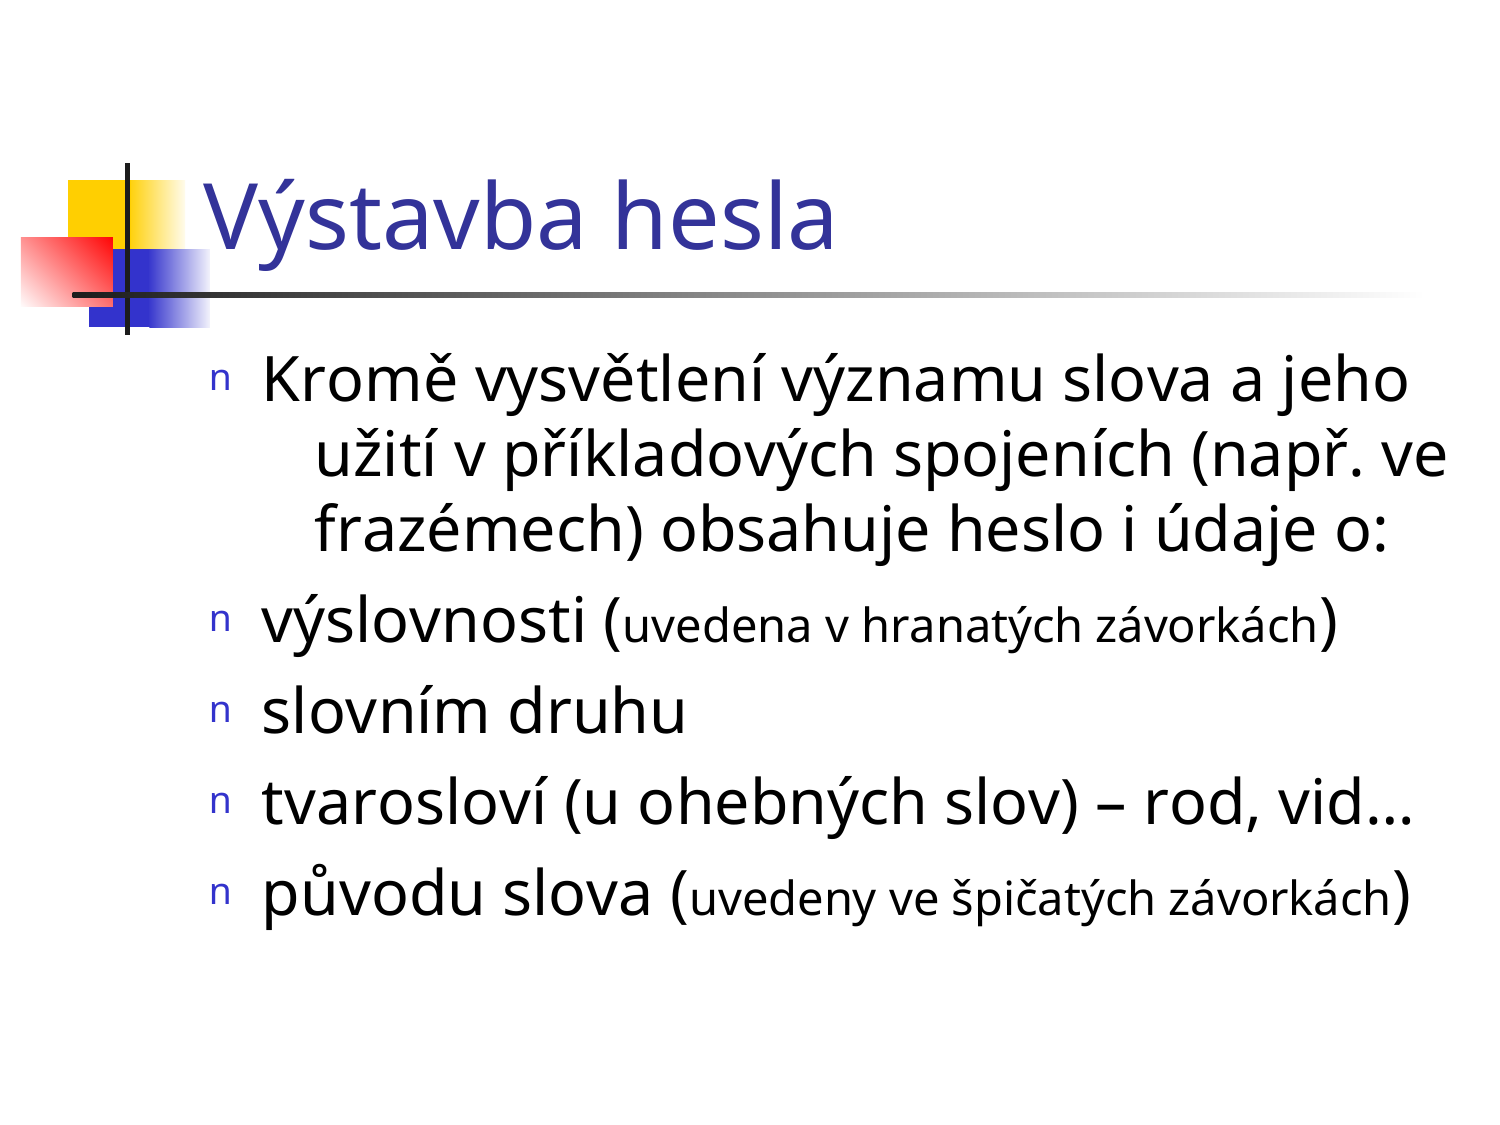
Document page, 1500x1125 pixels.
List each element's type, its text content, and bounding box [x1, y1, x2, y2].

list Kromě vysvětlení významu slova a jeho užití v příkladových spojeních (např. ve frazémech) obsahuje heslo i údaje o: výslovnosti (uvedena v hranatých závorkách) slovním druhu tvarosloví (u ohebných slov) – rod, vid… původu slova (uvedeny ve špičatých závorkách) [193, 331, 1469, 1007]
title Výstavba hesla [188, 35, 1468, 275]
